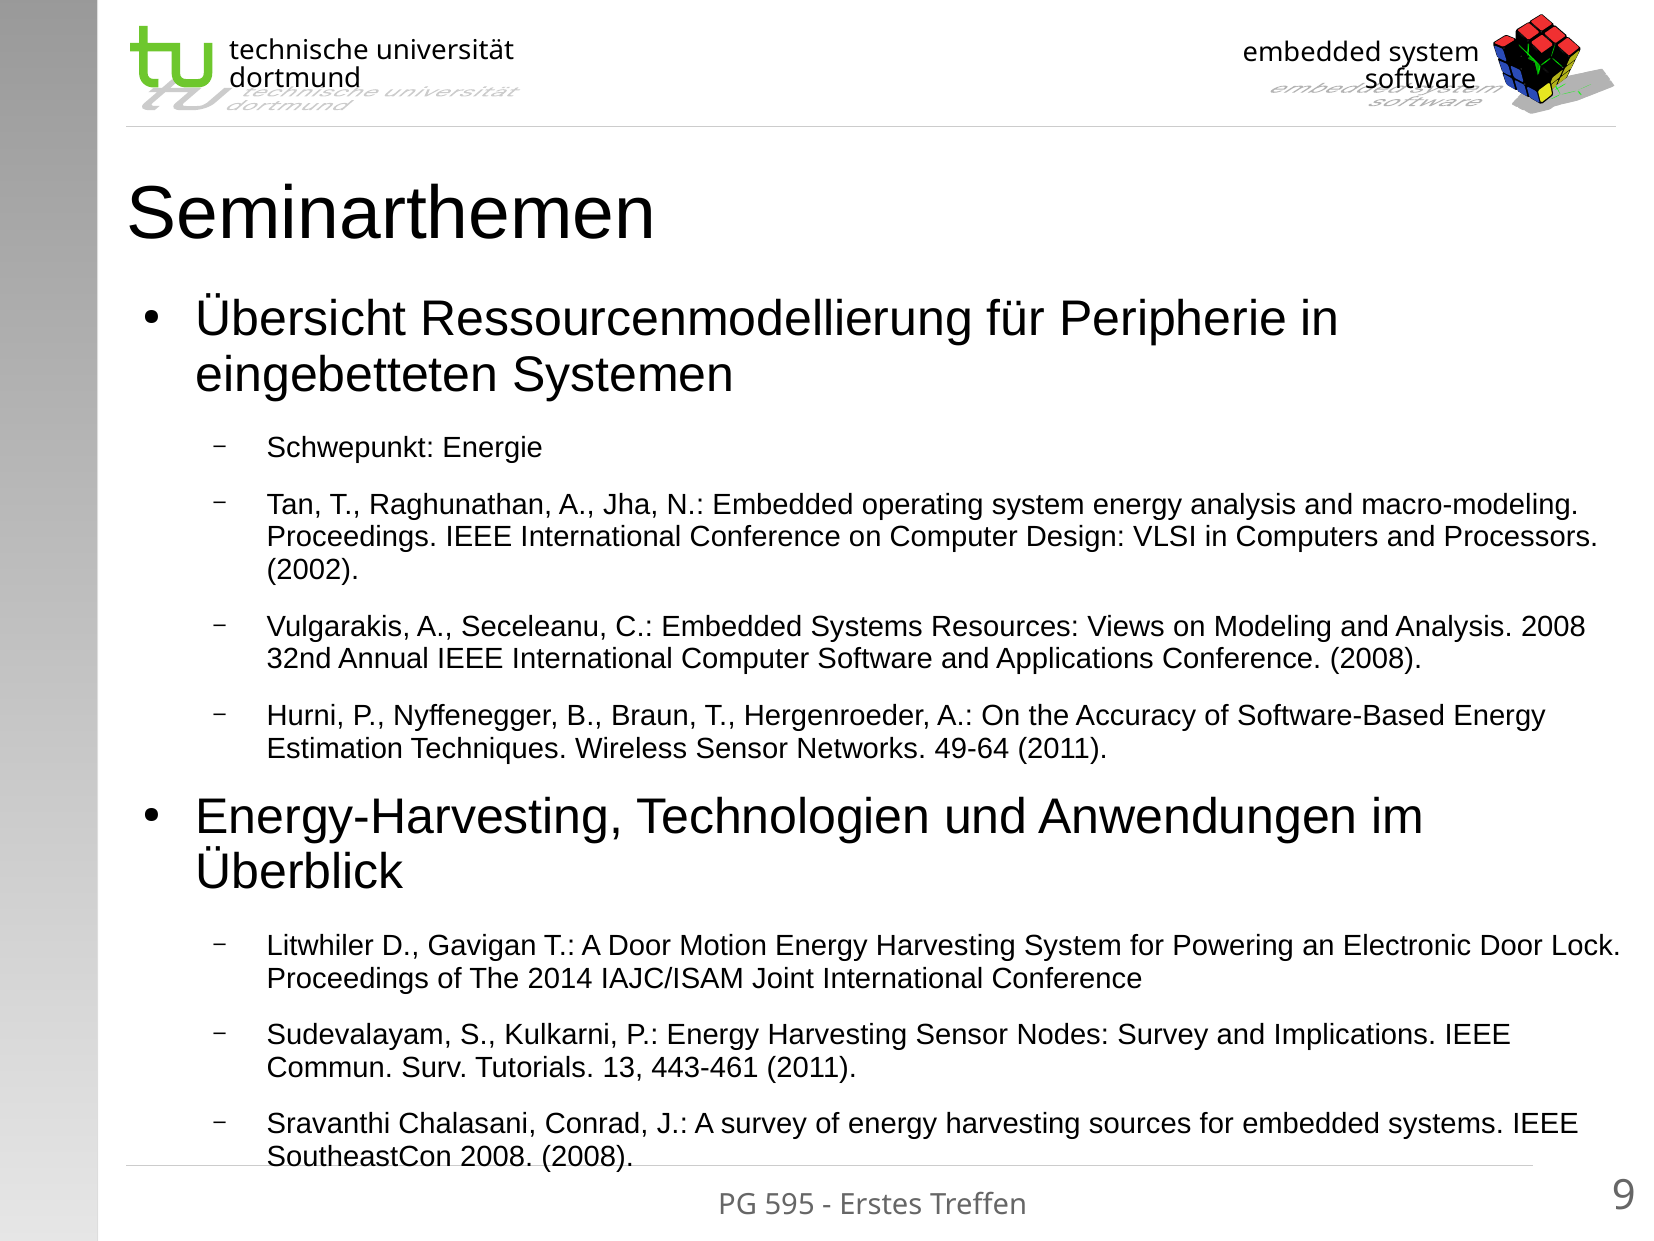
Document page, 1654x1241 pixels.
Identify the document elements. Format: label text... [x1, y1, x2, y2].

title Seminarthemen [126, 168, 1559, 257]
list Übersicht Ressourcenmodellierung für Peripherie in eingebetteten Systemen Schwepunkt: Energie Tan, T., Raghunathan, A., Jha, N.: Embedded operating system energy analysis and macro-modeling. Proceedings. IEEE International Conference on Computer Design: VLSI in Computers and Processors. (2002). Vulgarakis, A., Seceleanu, C.: Embedded Systems Resources: Views on Modeling and Analysis. 2008 32nd Annual IEEE International Computer Software and Applications Conference. (2008). Hurni, P., Nyffenegger, B., Braun, T., Hergenroeder, A.: On the Accuracy of Software-Based Energy Estimation Techniques. Wireless Sensor Networks. 49-64 (2011). Energy-Harvesting, Technologien und Anwendungen im Überblick Litwhiler D., Gavigan T.: A Door Motion Energy Harvesting System for Powering an Electronic Door Lock. Proceedings of The 2014 IAJC/ISAM Joint International Conference Sudevalayam, S., Kulkarni, P.: Energy Harvesting Sensor Nodes: Survey and Implications. IEEE Commun. Surv. Tutorials. 13, 443-461 (2011). Sravanthi Chalasani, Conrad, J.: A survey of energy harvesting sources for embedded systems. IEEE SoutheastCon 2008. (2008). [124, 290, 1645, 1188]
